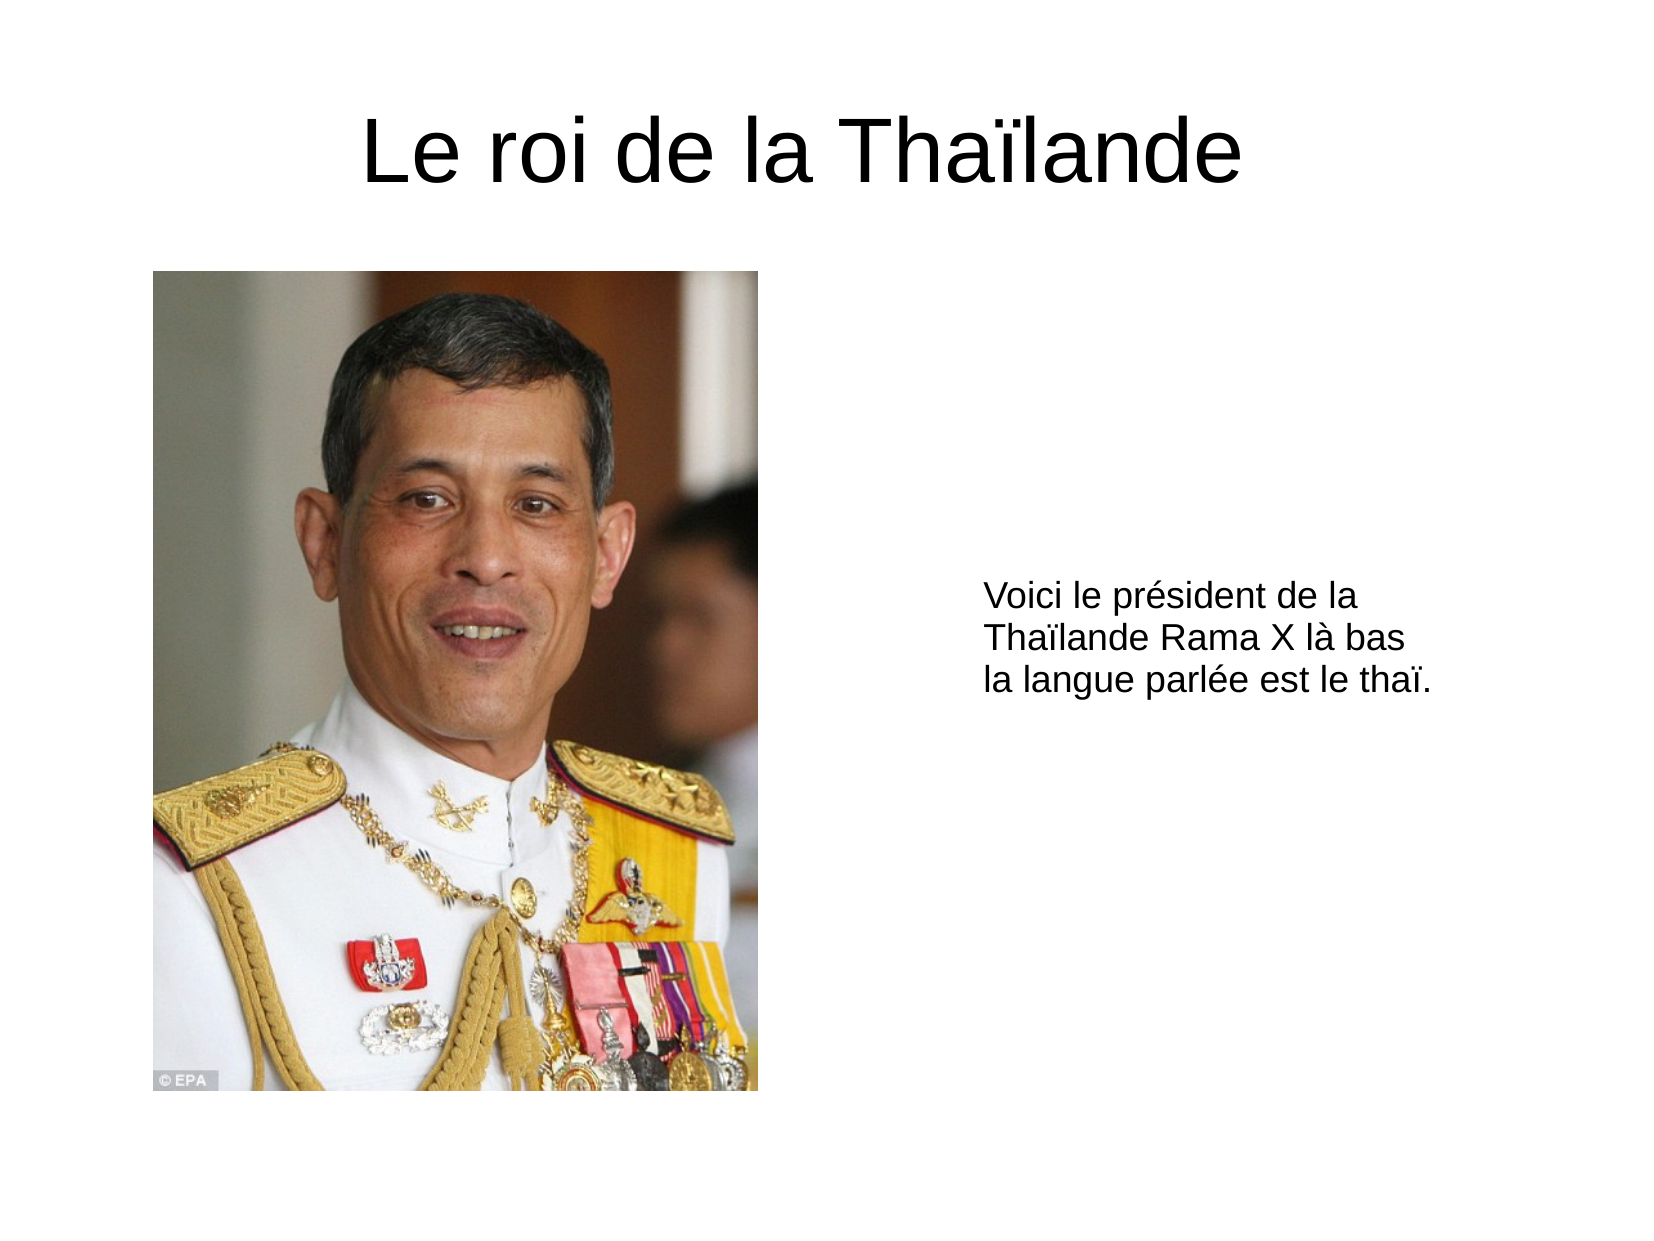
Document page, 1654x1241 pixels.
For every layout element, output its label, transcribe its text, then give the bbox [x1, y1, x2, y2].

picture [153, 271, 758, 1091]
text_box Voici le président de la Thaïlande Rama X là bas la langue parlée est le thaï. [968, 566, 1453, 708]
title Le roi de la Thaïlande [59, 47, 1548, 255]
